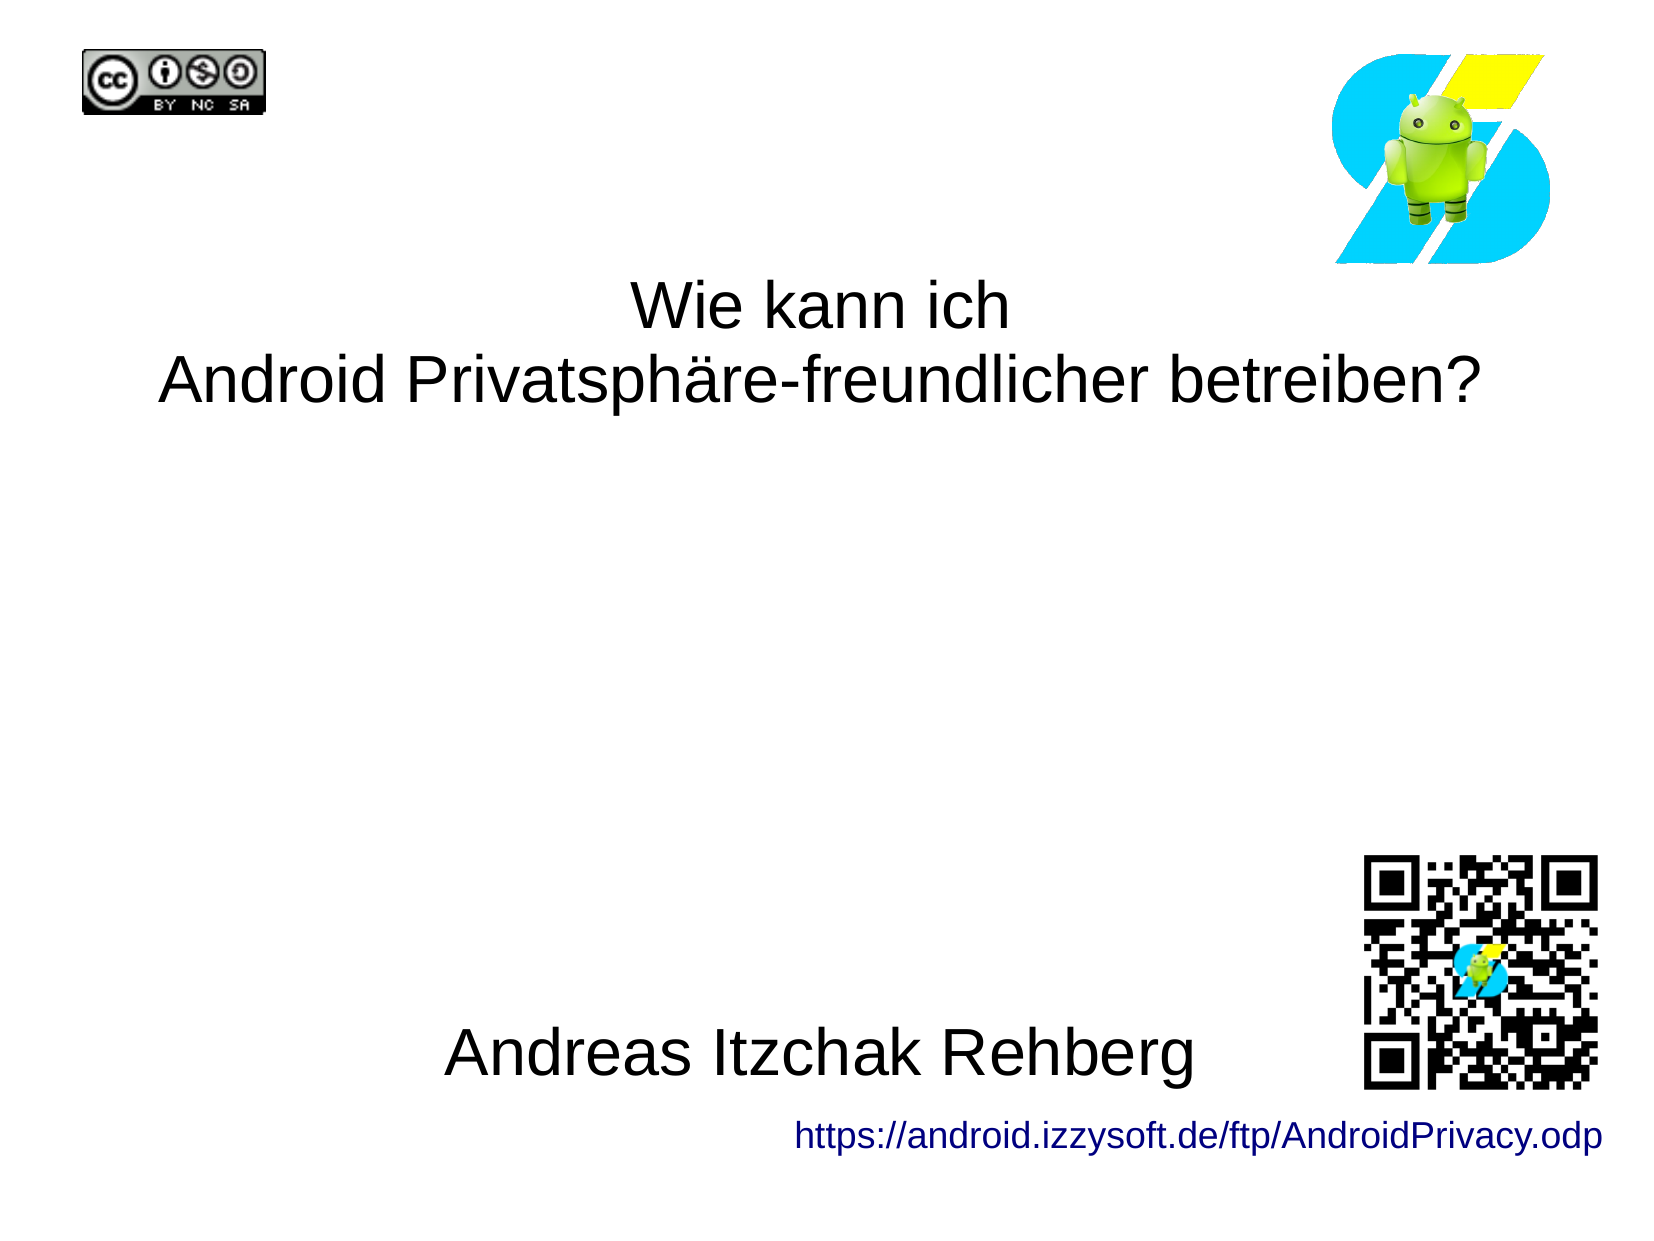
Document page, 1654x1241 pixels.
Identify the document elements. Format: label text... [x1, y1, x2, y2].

text_box https://android.izzysoft.de/ftp/AndroidPrivacy.odp [779, 1107, 1618, 1167]
picture [1363, 854, 1599, 1091]
subtitle Wie kann ich Android Privatsphäre-freundlicher betreiben? Andreas Itzchak Rehberg [82, 0, 1560, 1091]
